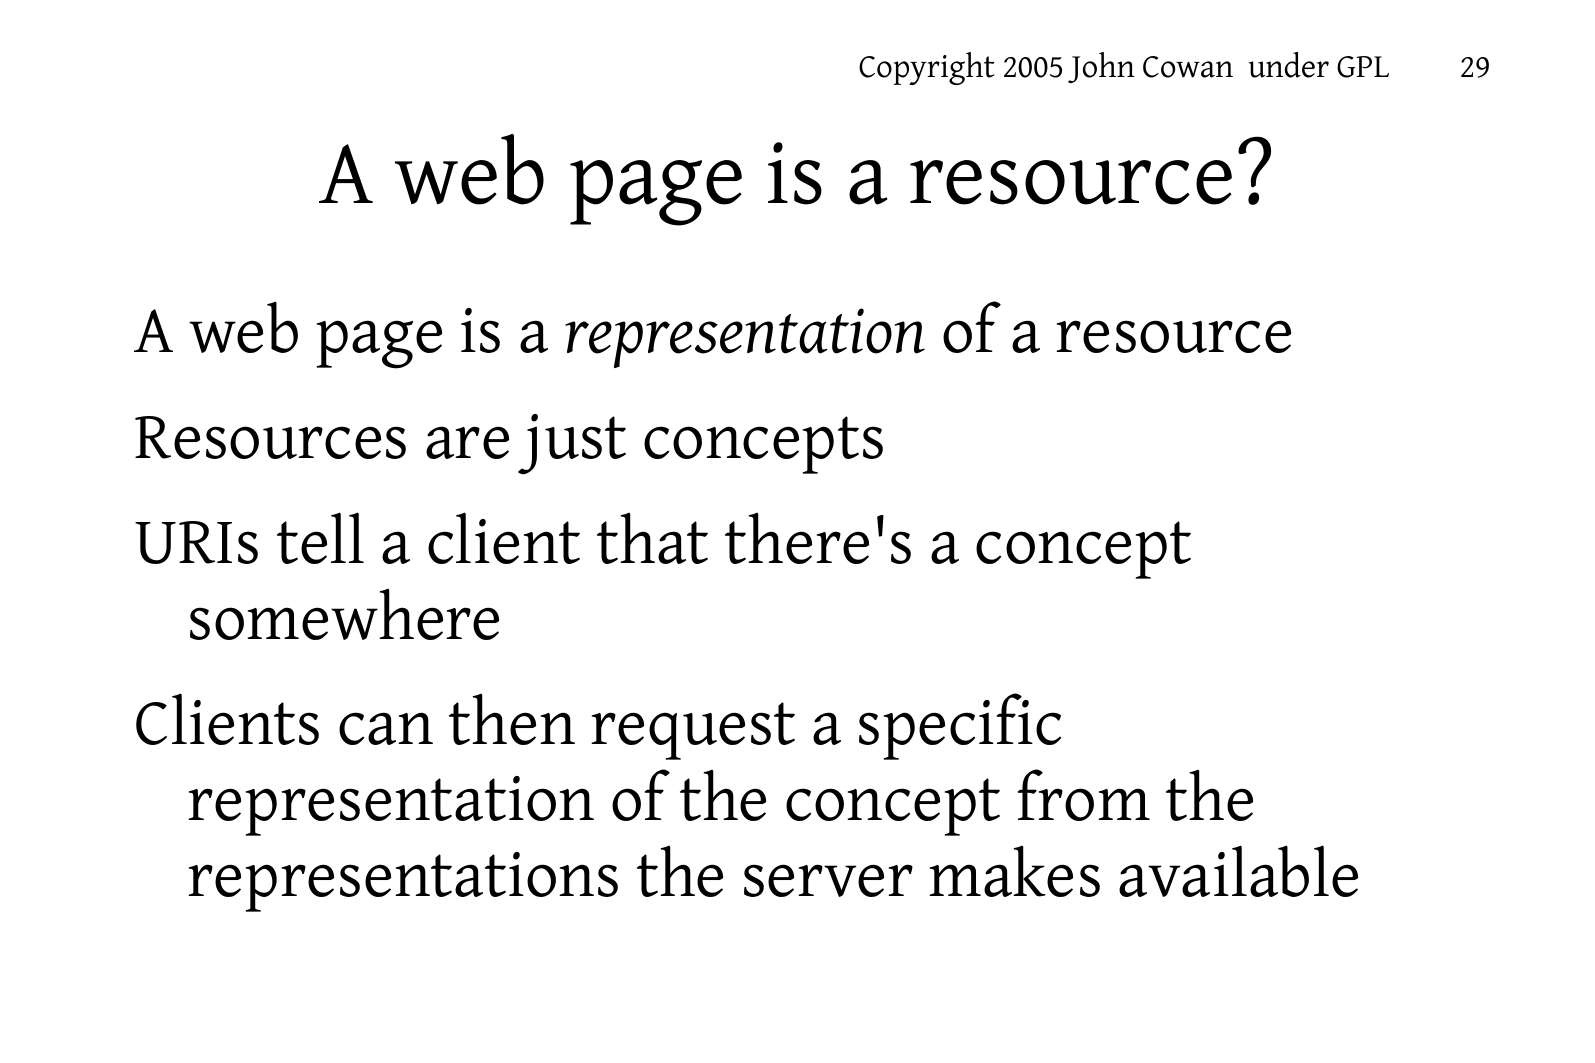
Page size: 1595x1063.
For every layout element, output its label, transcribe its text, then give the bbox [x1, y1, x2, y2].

title A web page is a resource? [117, 88, 1479, 266]
list A web page is a representation of a resource Resources are just concepts URIs tell a client that there's a concept somewhere Clients can then request a specific representation of the concept from the representations the server makes available [117, 295, 1479, 1063]
